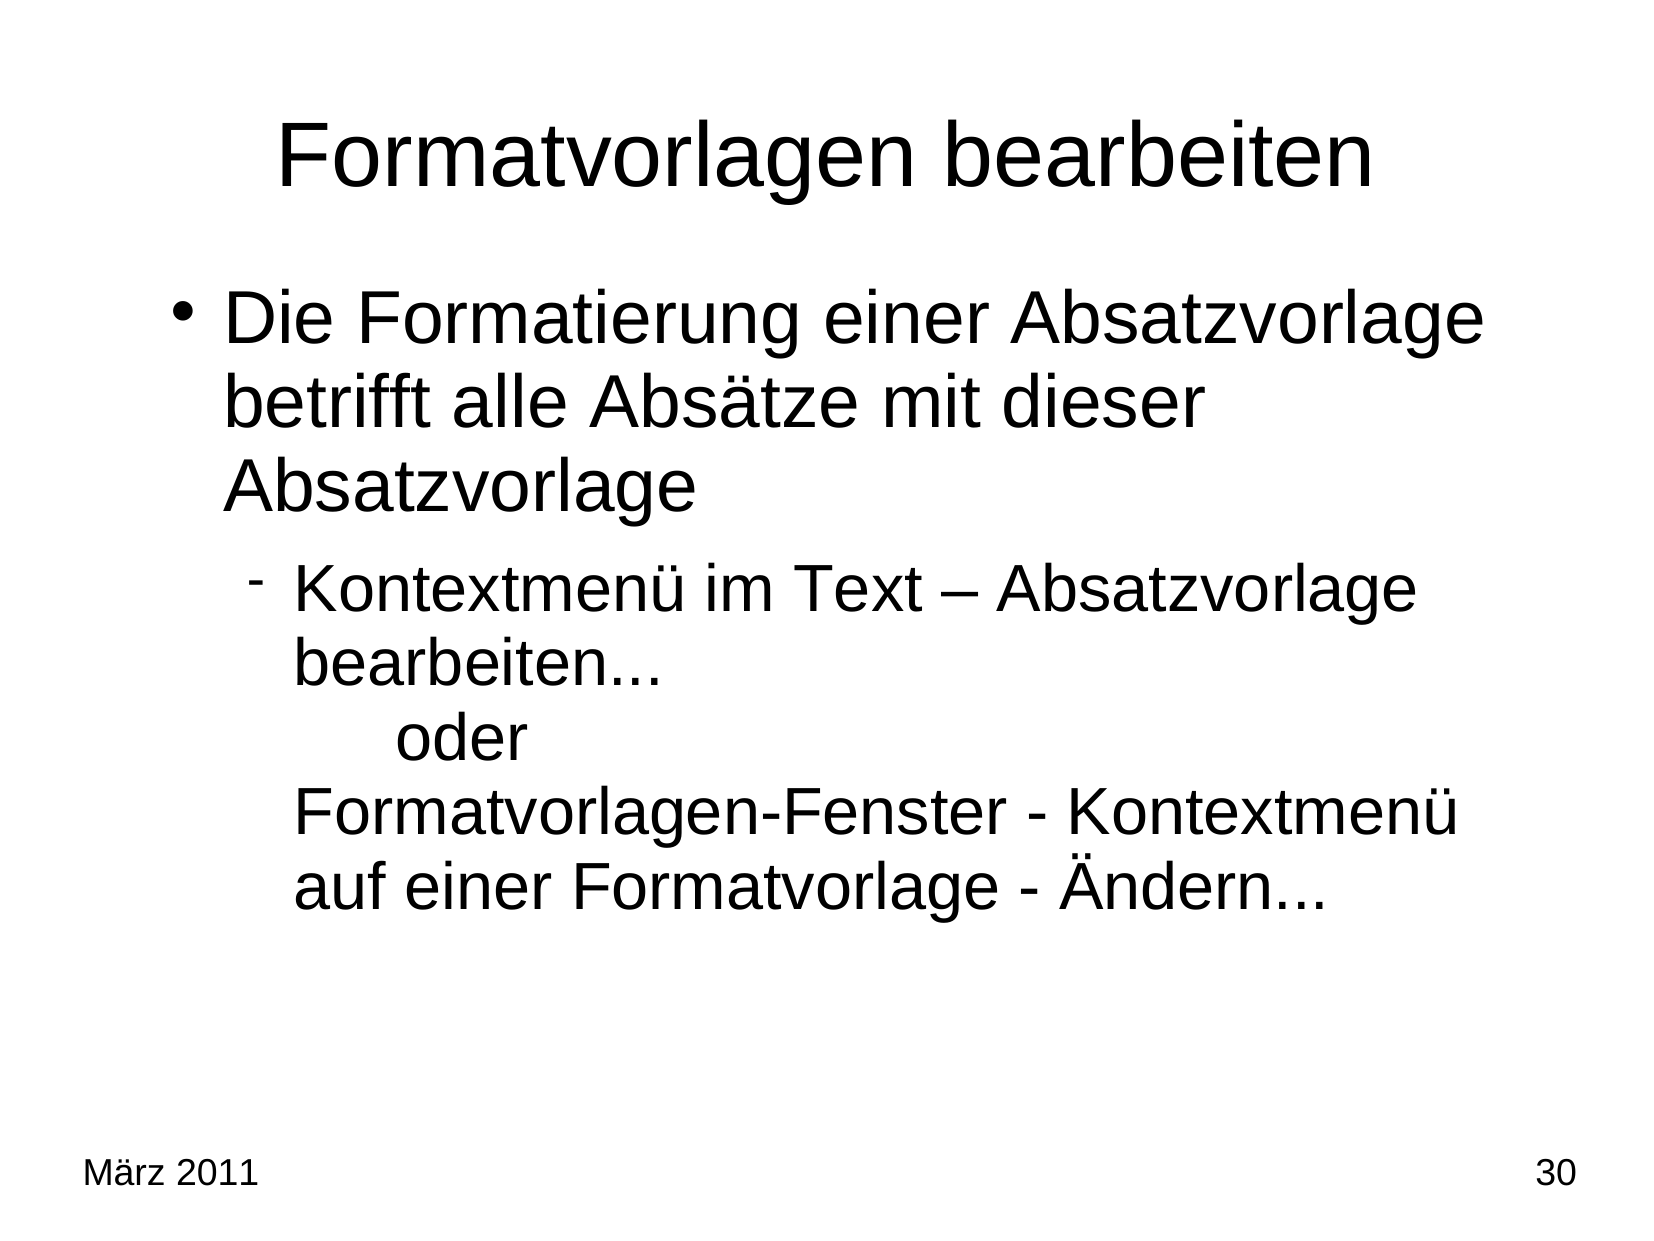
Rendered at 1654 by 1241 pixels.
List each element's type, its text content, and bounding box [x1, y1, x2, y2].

title Formatvorlagen bearbeiten [82, 56, 1571, 249]
list Die Formatierung einer Absatzvorlage betrifft alle Absätze mit dieser Absatzvorlage Kontextmenü im Text – Absatzvorlage bearbeiten... oder Formatvorlagen-Fenster - Kontextmenü auf einer Formatvorlage - Ändern... [82, 272, 1571, 1134]
